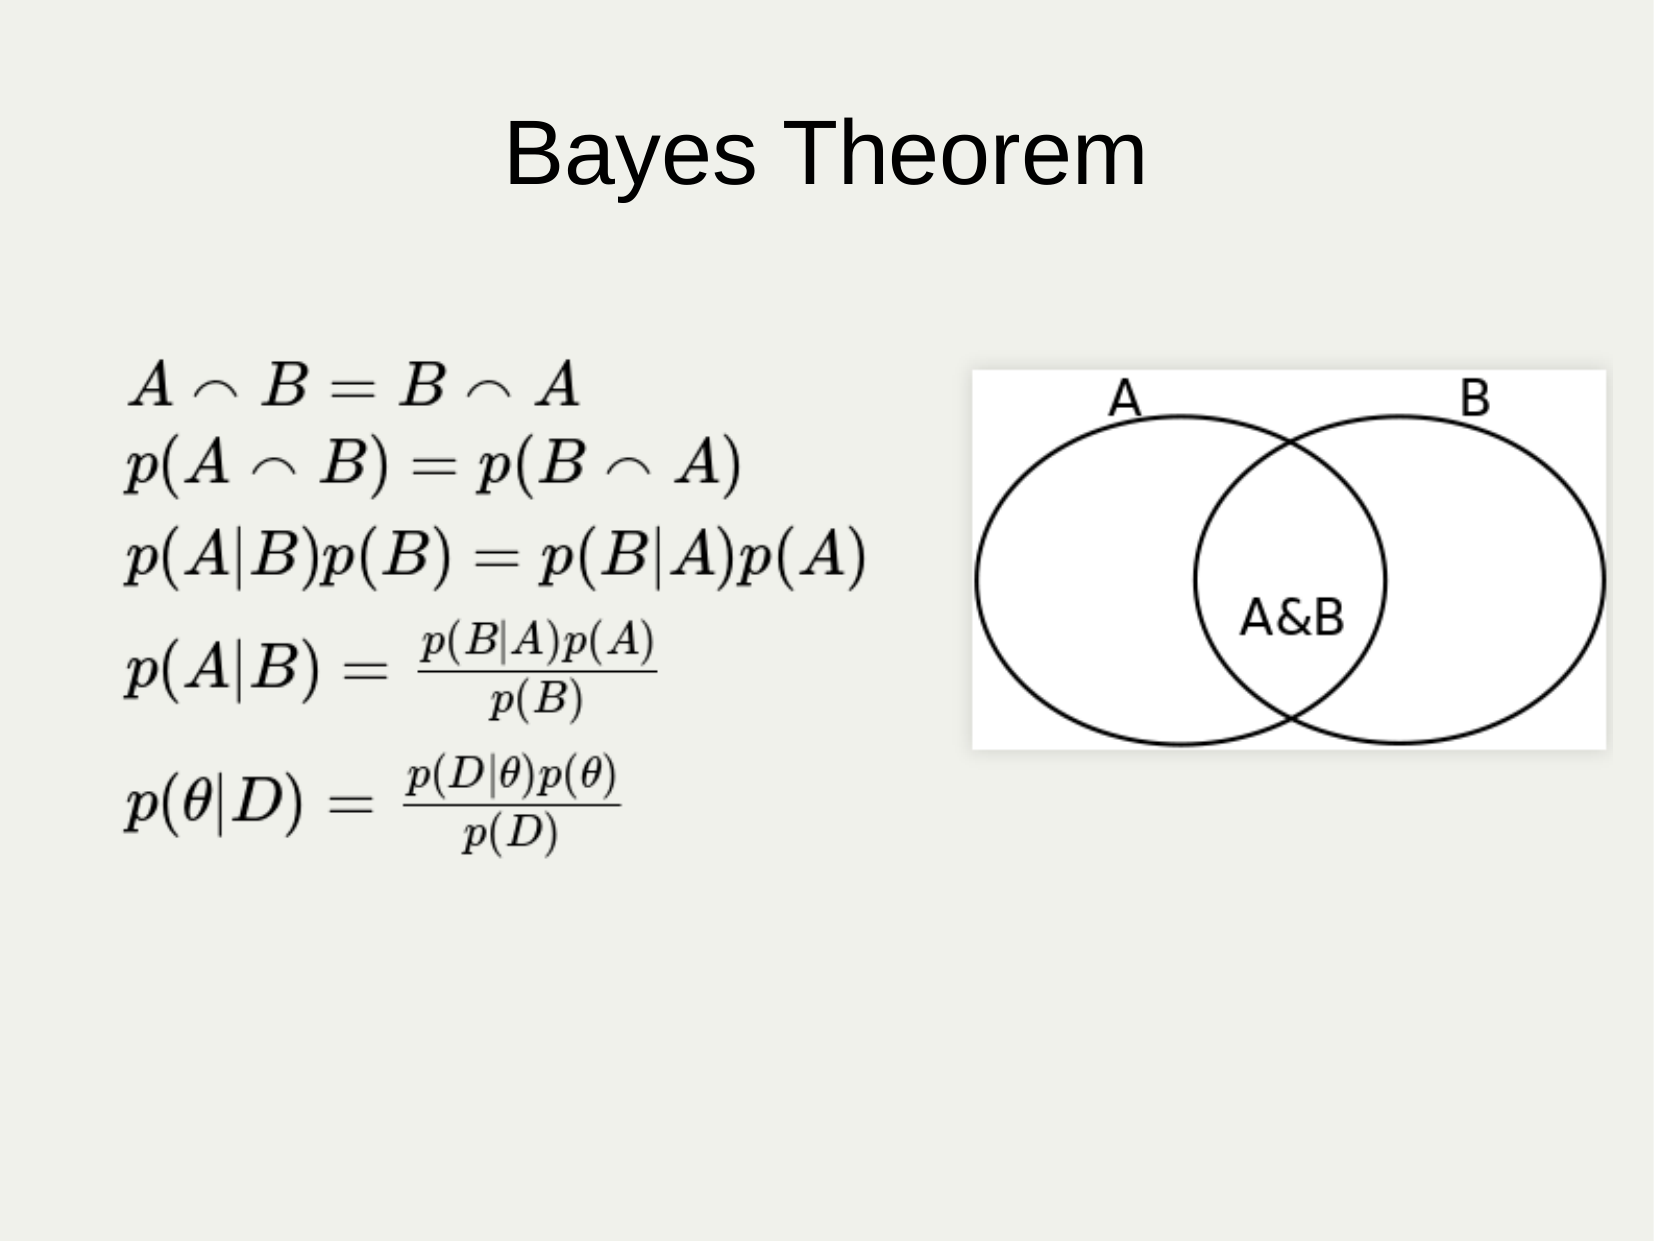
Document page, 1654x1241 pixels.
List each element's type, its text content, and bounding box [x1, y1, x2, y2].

title Bayes Theorem [82, 49, 1571, 257]
picture [0, 0, 1654, 1241]
